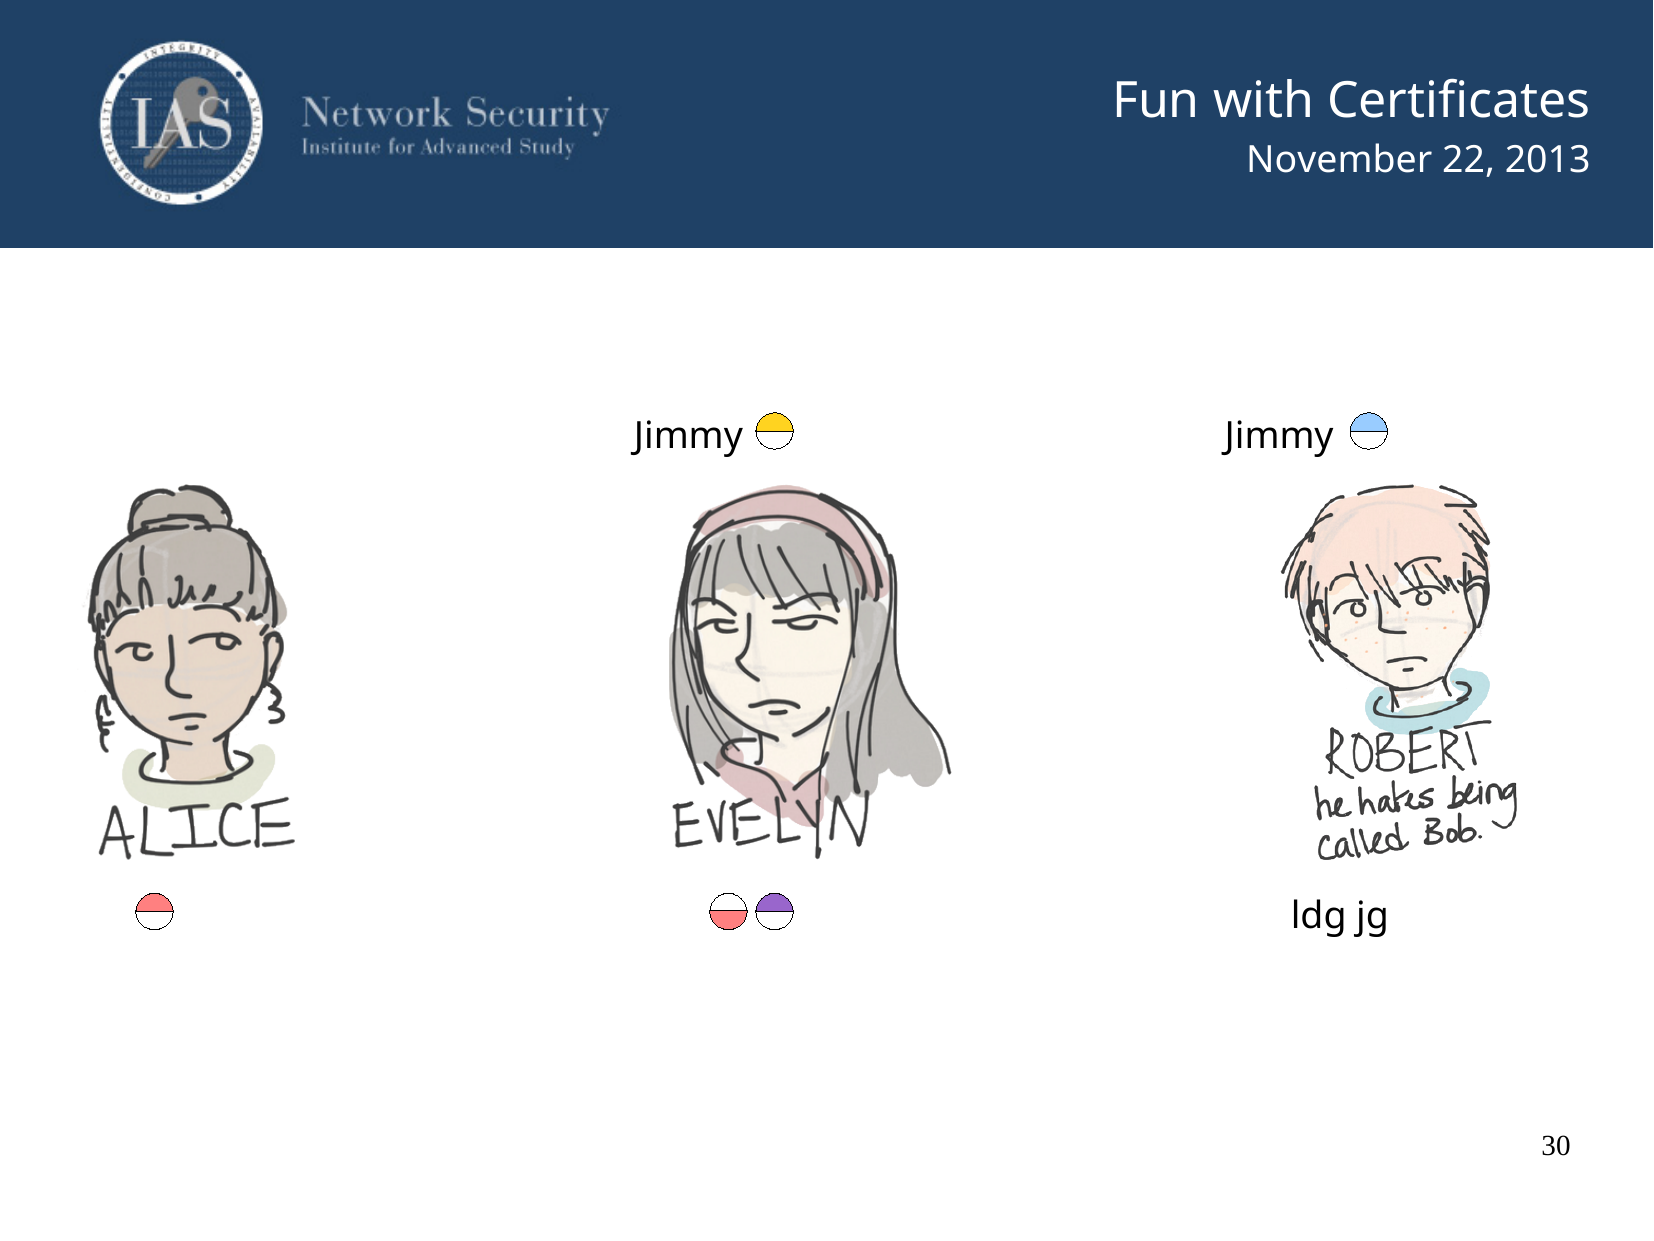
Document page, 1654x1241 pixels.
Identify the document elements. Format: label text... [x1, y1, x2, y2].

text_box ldg jg [1276, 881, 1411, 940]
picture [1280, 484, 1517, 860]
picture [669, 484, 952, 860]
picture [75, 484, 295, 860]
text_box [766, 412, 794, 432]
text_box Jimmy [619, 400, 766, 460]
text_box [755, 893, 794, 912]
text_box [709, 910, 748, 930]
picture [0, 0, 1653, 248]
text_box [135, 893, 174, 912]
text_box Jimmy [1209, 400, 1357, 460]
text_box [1357, 412, 1388, 432]
